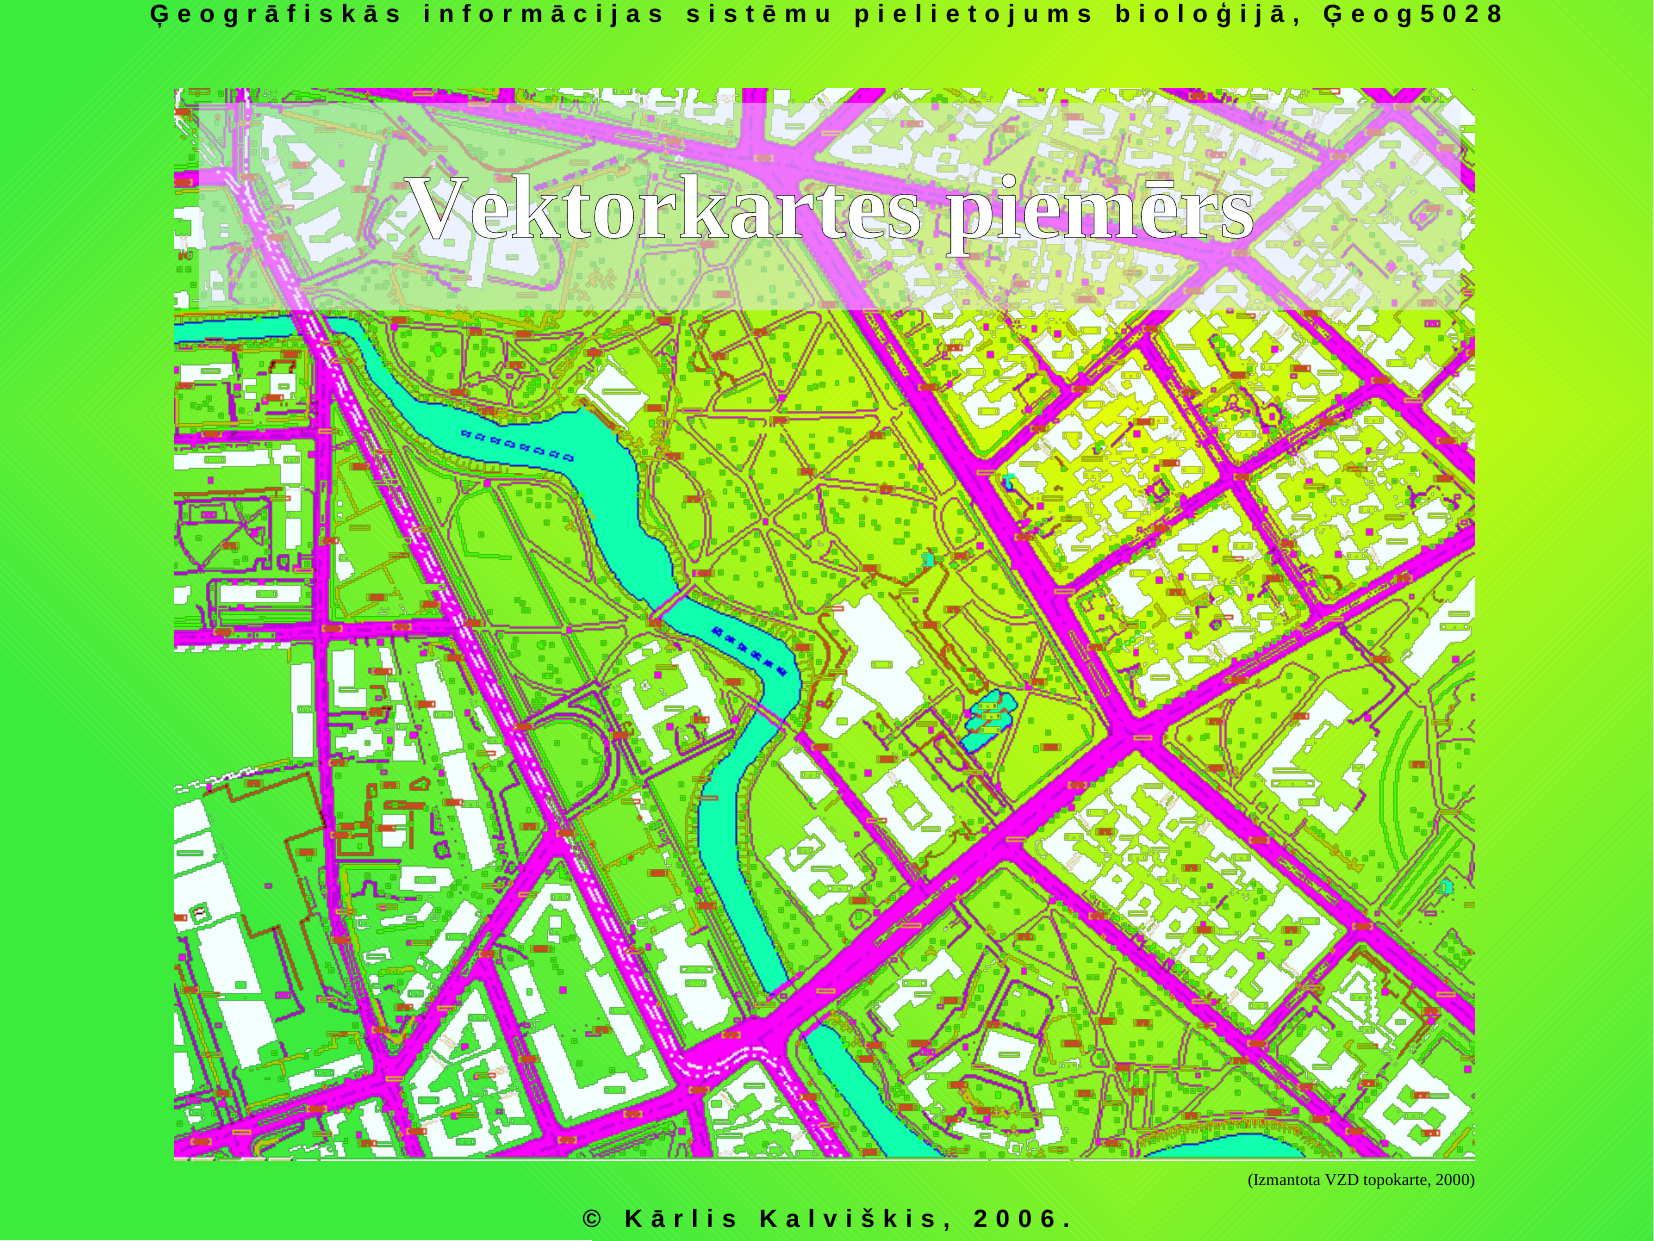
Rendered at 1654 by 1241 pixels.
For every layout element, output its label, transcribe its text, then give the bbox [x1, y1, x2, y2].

title [1461, 102, 1534, 311]
picture [174, 88, 1475, 102]
title [121, 102, 198, 311]
title Vektorkartes piemērs [198, 102, 1461, 311]
text_box (Izmantota VZD topokarte, 2000) [1248, 1170, 1474, 1190]
picture [174, 311, 1475, 1161]
